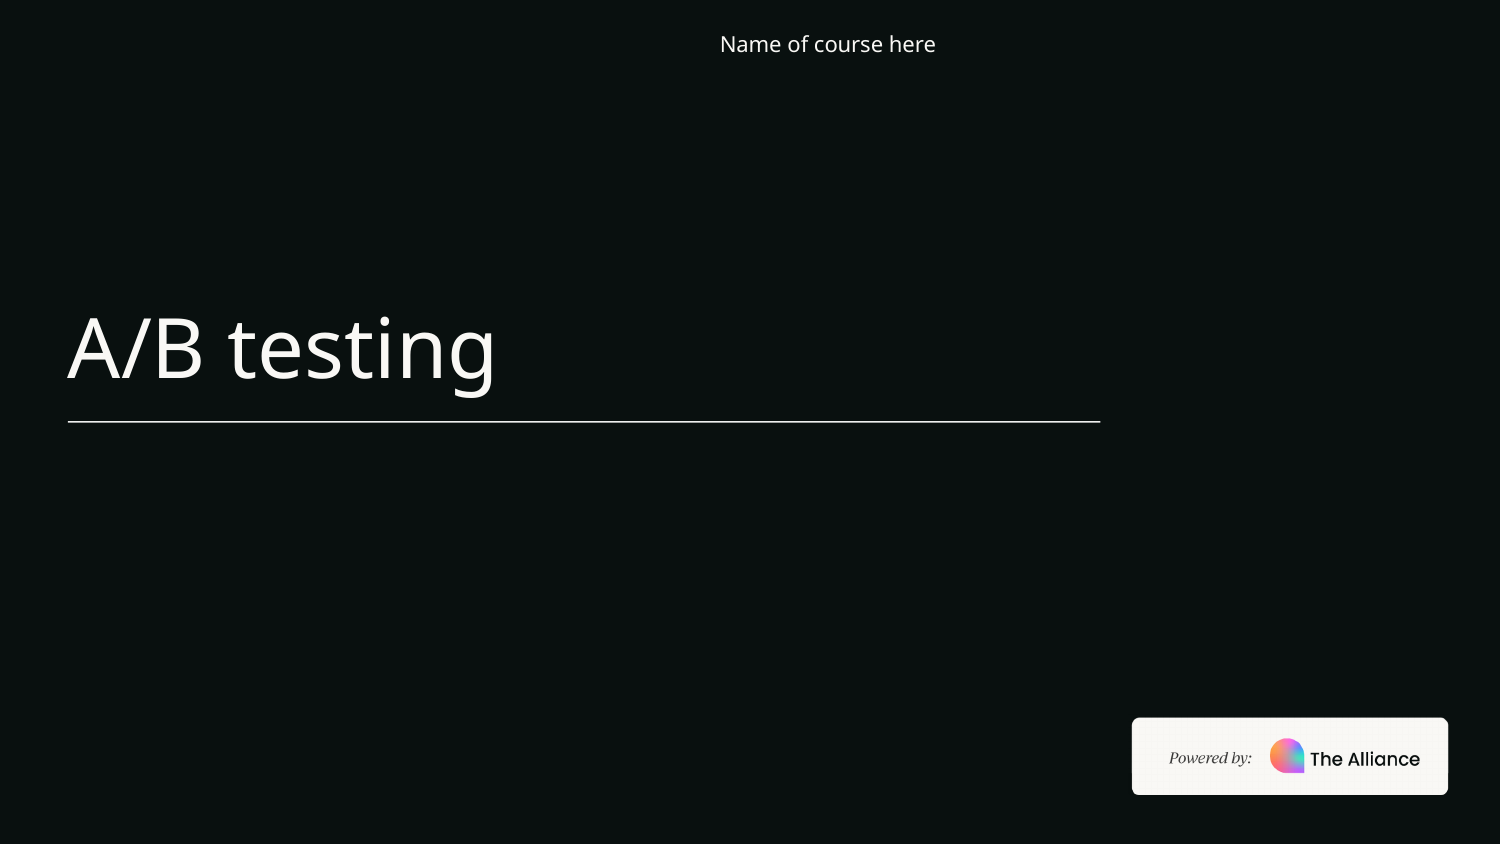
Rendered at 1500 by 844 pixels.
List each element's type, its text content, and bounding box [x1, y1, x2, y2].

picture [1403, 714, 1449, 795]
title A/B testing [67, 297, 1466, 396]
subtitle Name of course here [719, 30, 1442, 57]
